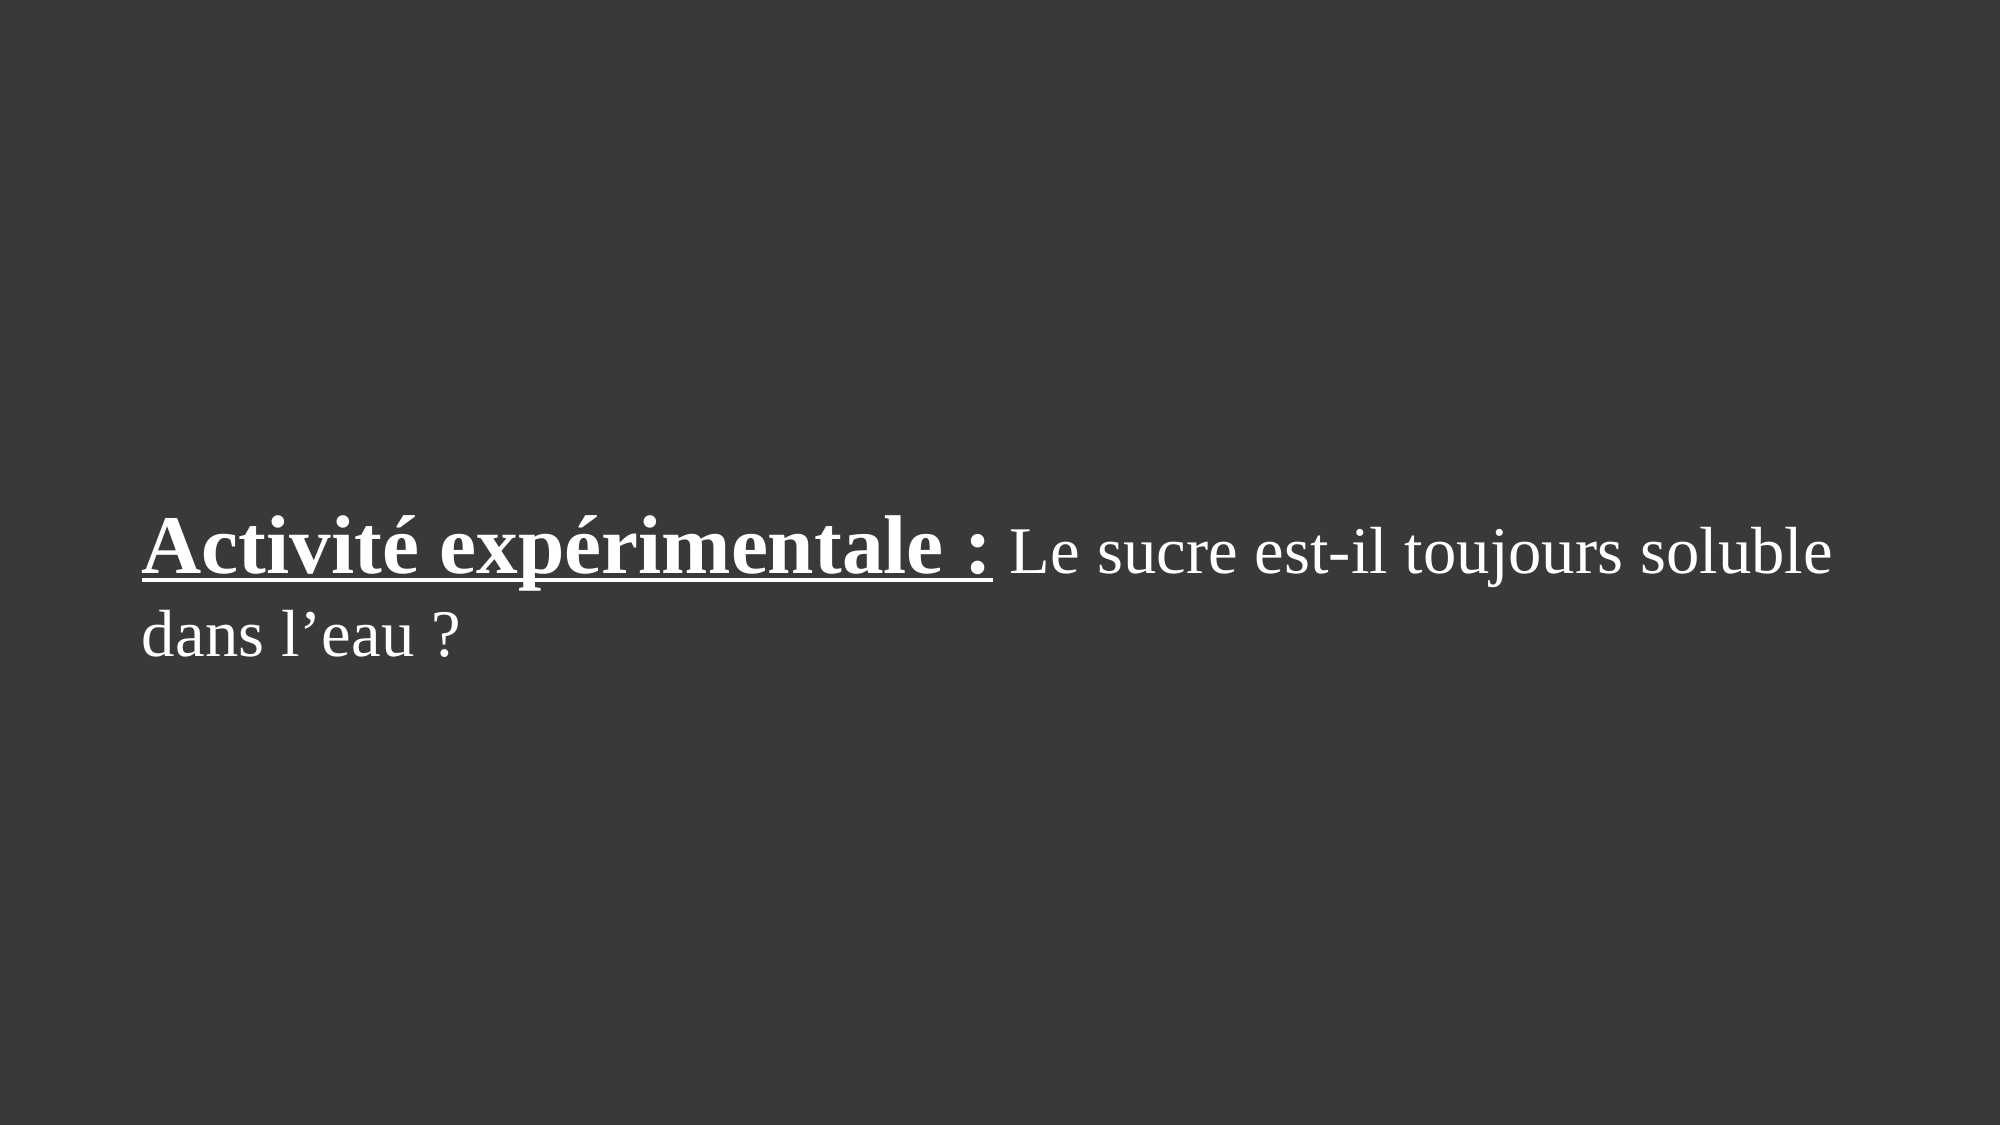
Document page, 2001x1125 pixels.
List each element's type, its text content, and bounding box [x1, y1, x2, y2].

text_box Activité expérimentale : Le sucre est-il toujours soluble dans l’eau ? [126, 482, 1884, 680]
